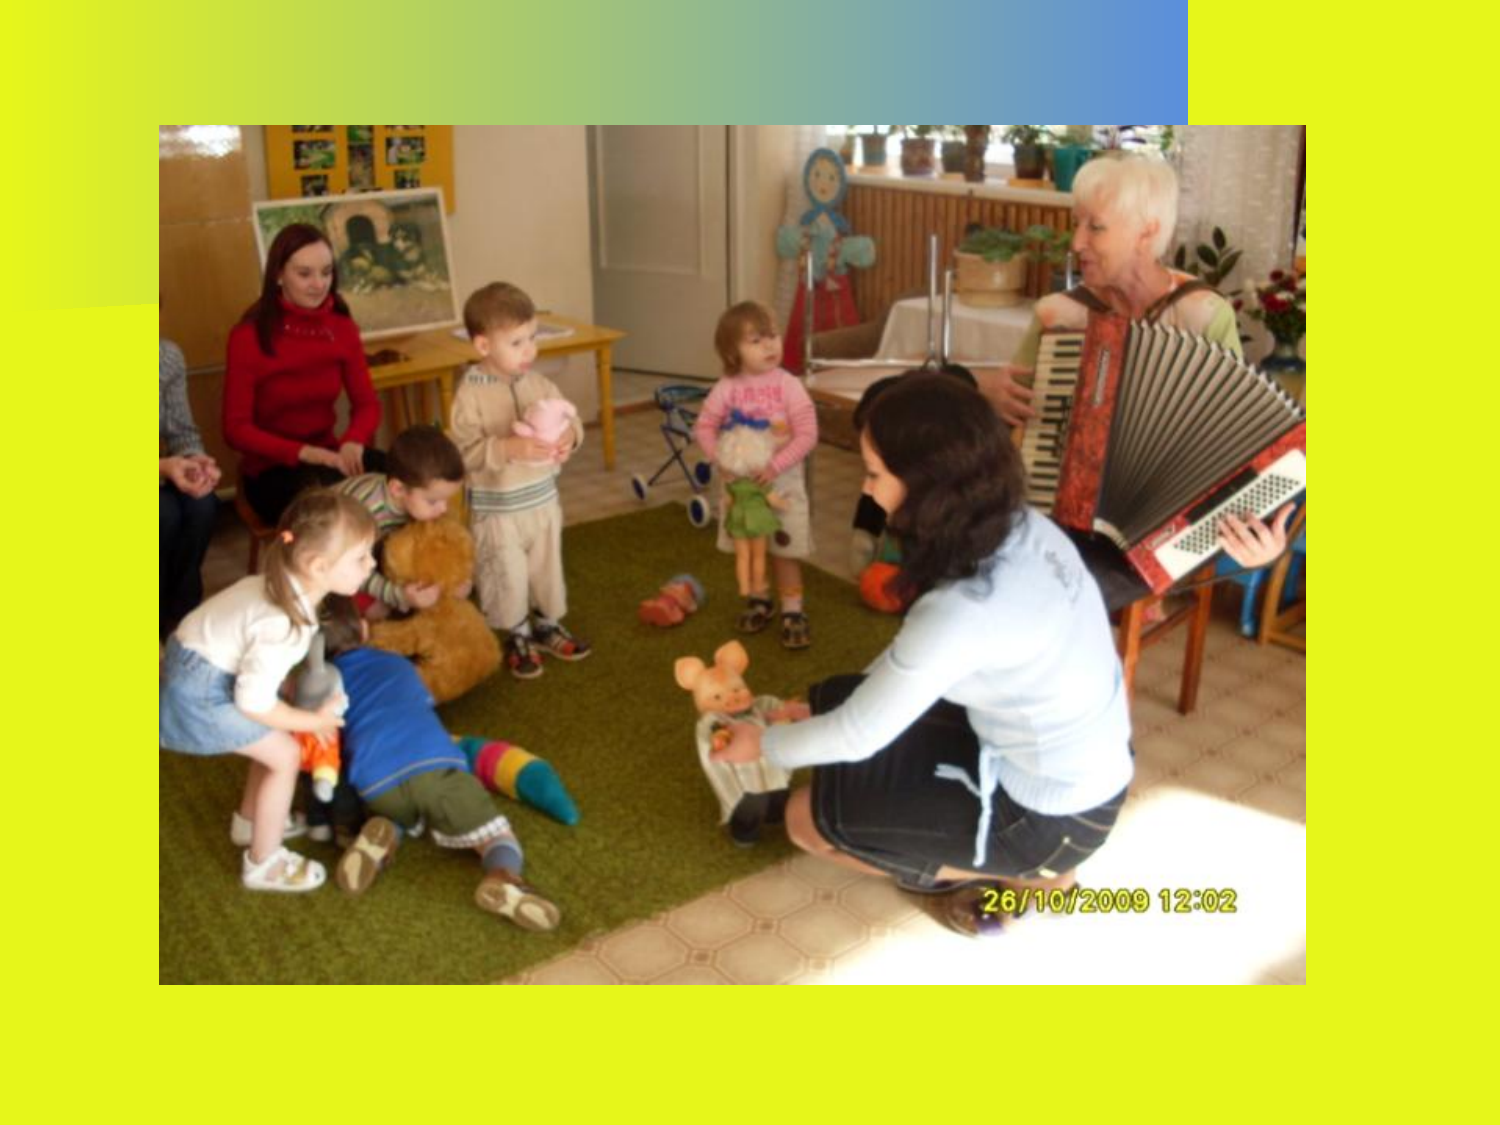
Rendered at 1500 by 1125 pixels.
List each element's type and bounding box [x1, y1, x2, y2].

picture [159, 125, 1306, 985]
